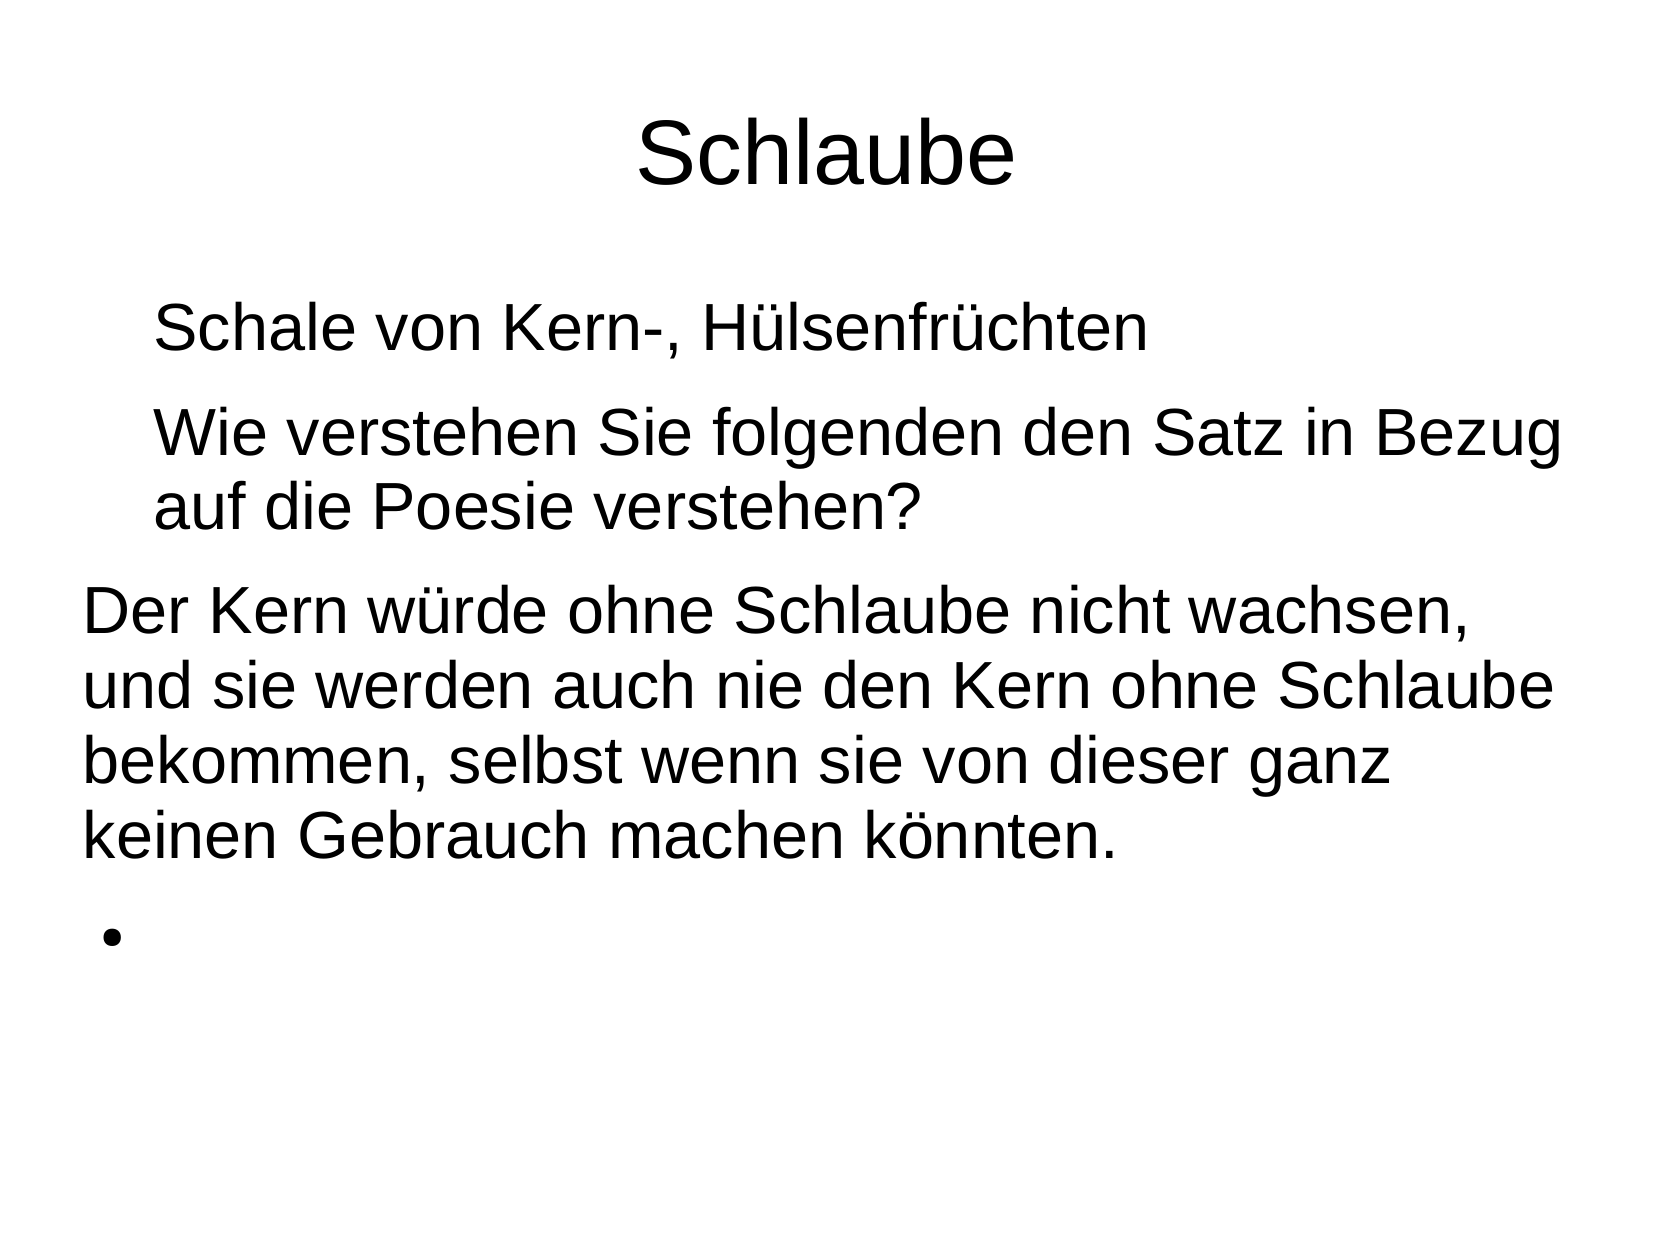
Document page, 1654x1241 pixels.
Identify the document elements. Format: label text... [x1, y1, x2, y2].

list Schale von Kern-, Hülsenfrüchten Wie verstehen Sie folgenden den Satz in Bezug auf die Poesie verstehen? Der Kern würde ohne Schlaube nicht wachsen, und sie werden auch nie den Kern ohne Schlaube bekommen, selbst wenn sie von dieser ganz keinen Gebrauch machen könnten. [82, 290, 1571, 1010]
title Schlaube [82, 49, 1571, 257]
